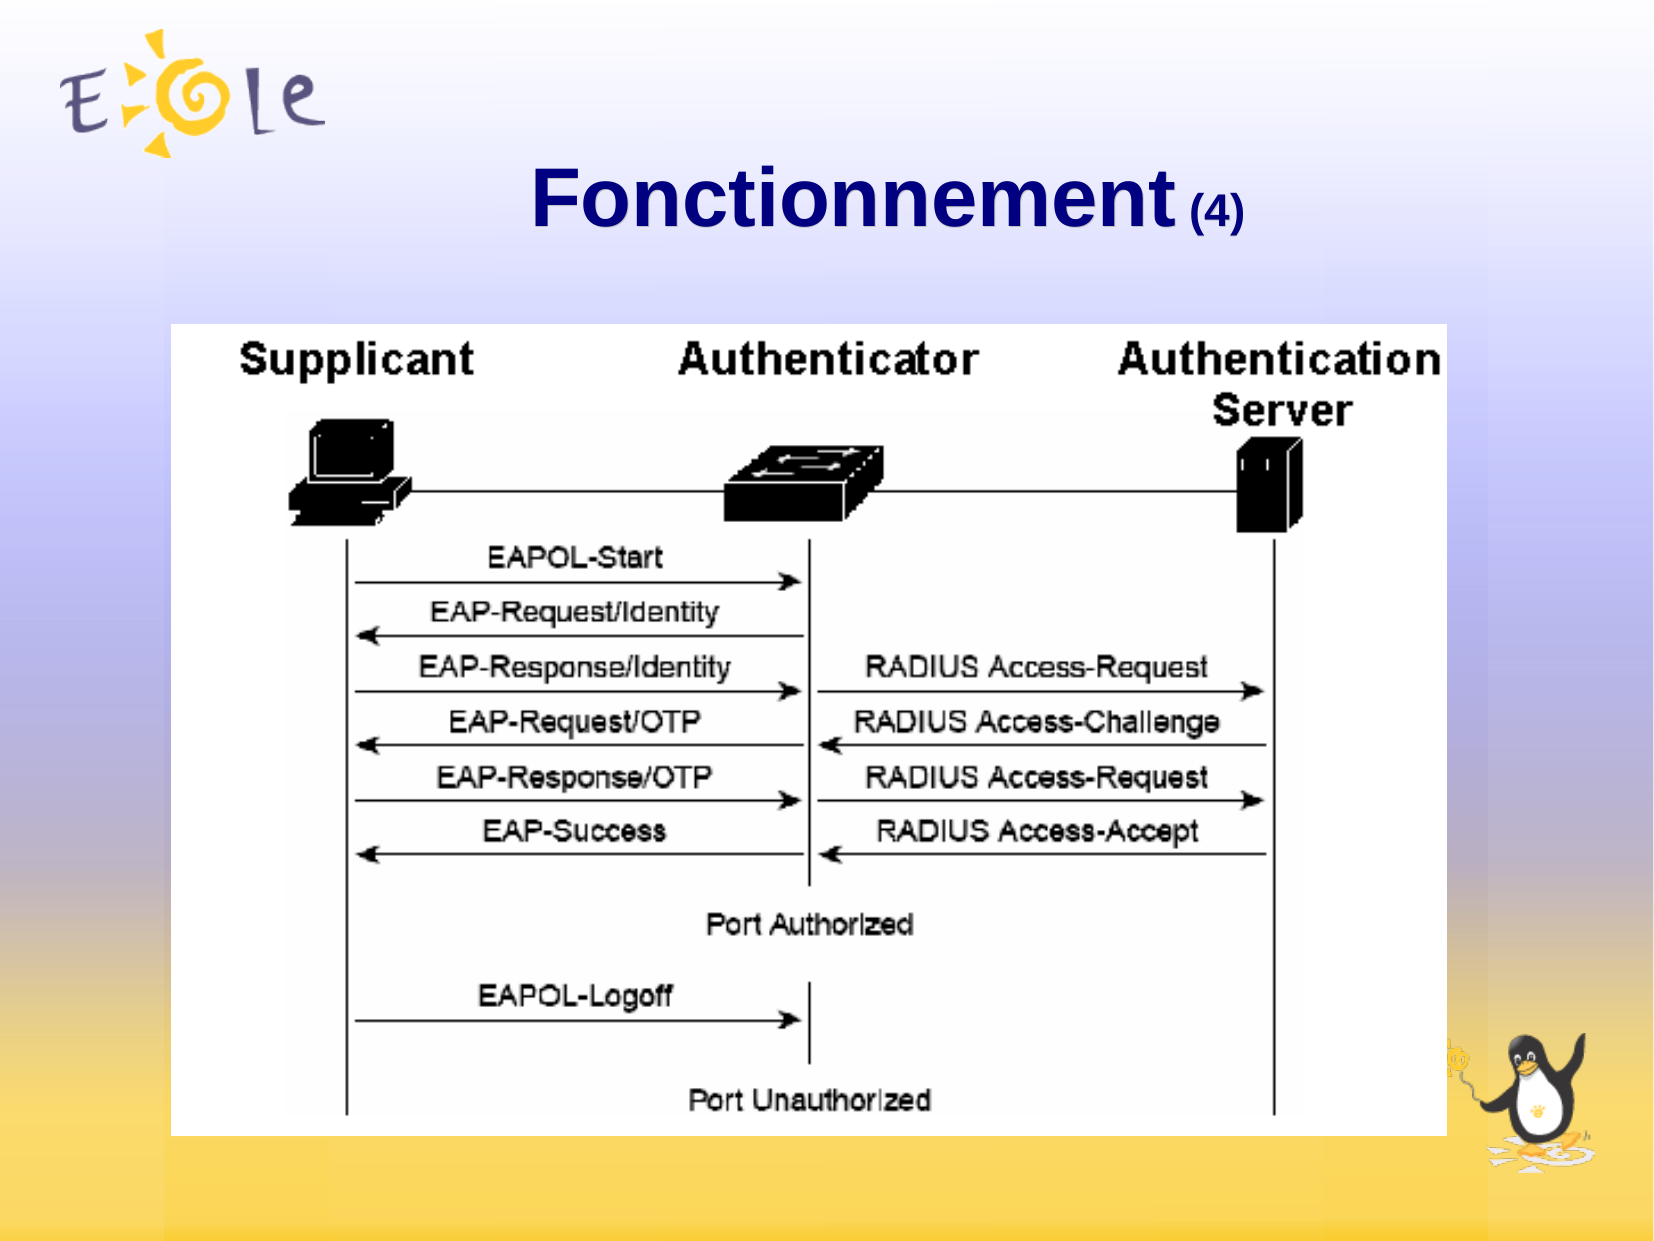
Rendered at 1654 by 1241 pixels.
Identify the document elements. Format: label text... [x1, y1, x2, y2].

text_box Fonctionnement (4) [515, 143, 1284, 266]
picture [0, 0, 1654, 1241]
